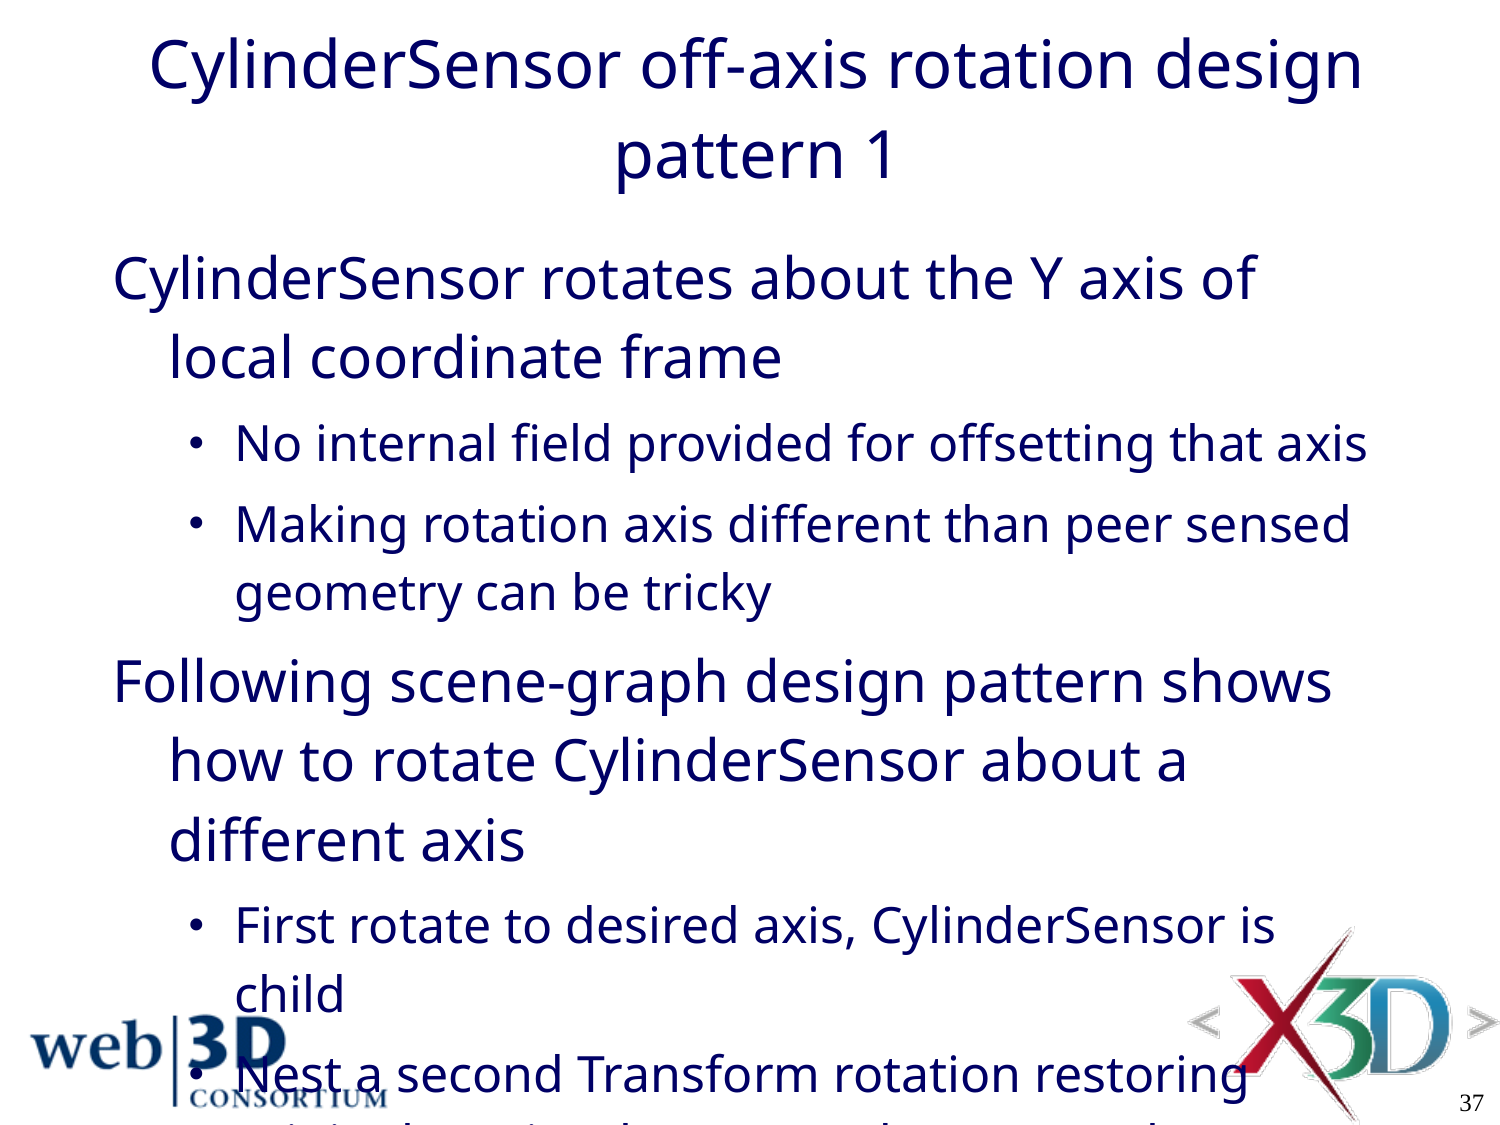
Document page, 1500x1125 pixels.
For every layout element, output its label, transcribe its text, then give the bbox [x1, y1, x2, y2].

picture [322, 998, 337, 1009]
picture [12, 998, 413, 1118]
picture [403, 1068, 413, 1078]
title CylinderSensor off-axis rotation design pattern 1 [45, 21, 1471, 194]
picture [1187, 926, 1500, 1125]
list CylinderSensor rotates about the Y axis of local coordinate frame No internal field provided for offsetting that axis Making rotation axis different than peer sensed geometry can be tricky Following scene-graph design pattern shows how to rotate CylinderSensor about a different axis First rotate to desired axis, CylinderSensor is child Nest a second Transform rotation restoring original Y-axis, place sensed geometry here as child [112, 237, 1388, 986]
